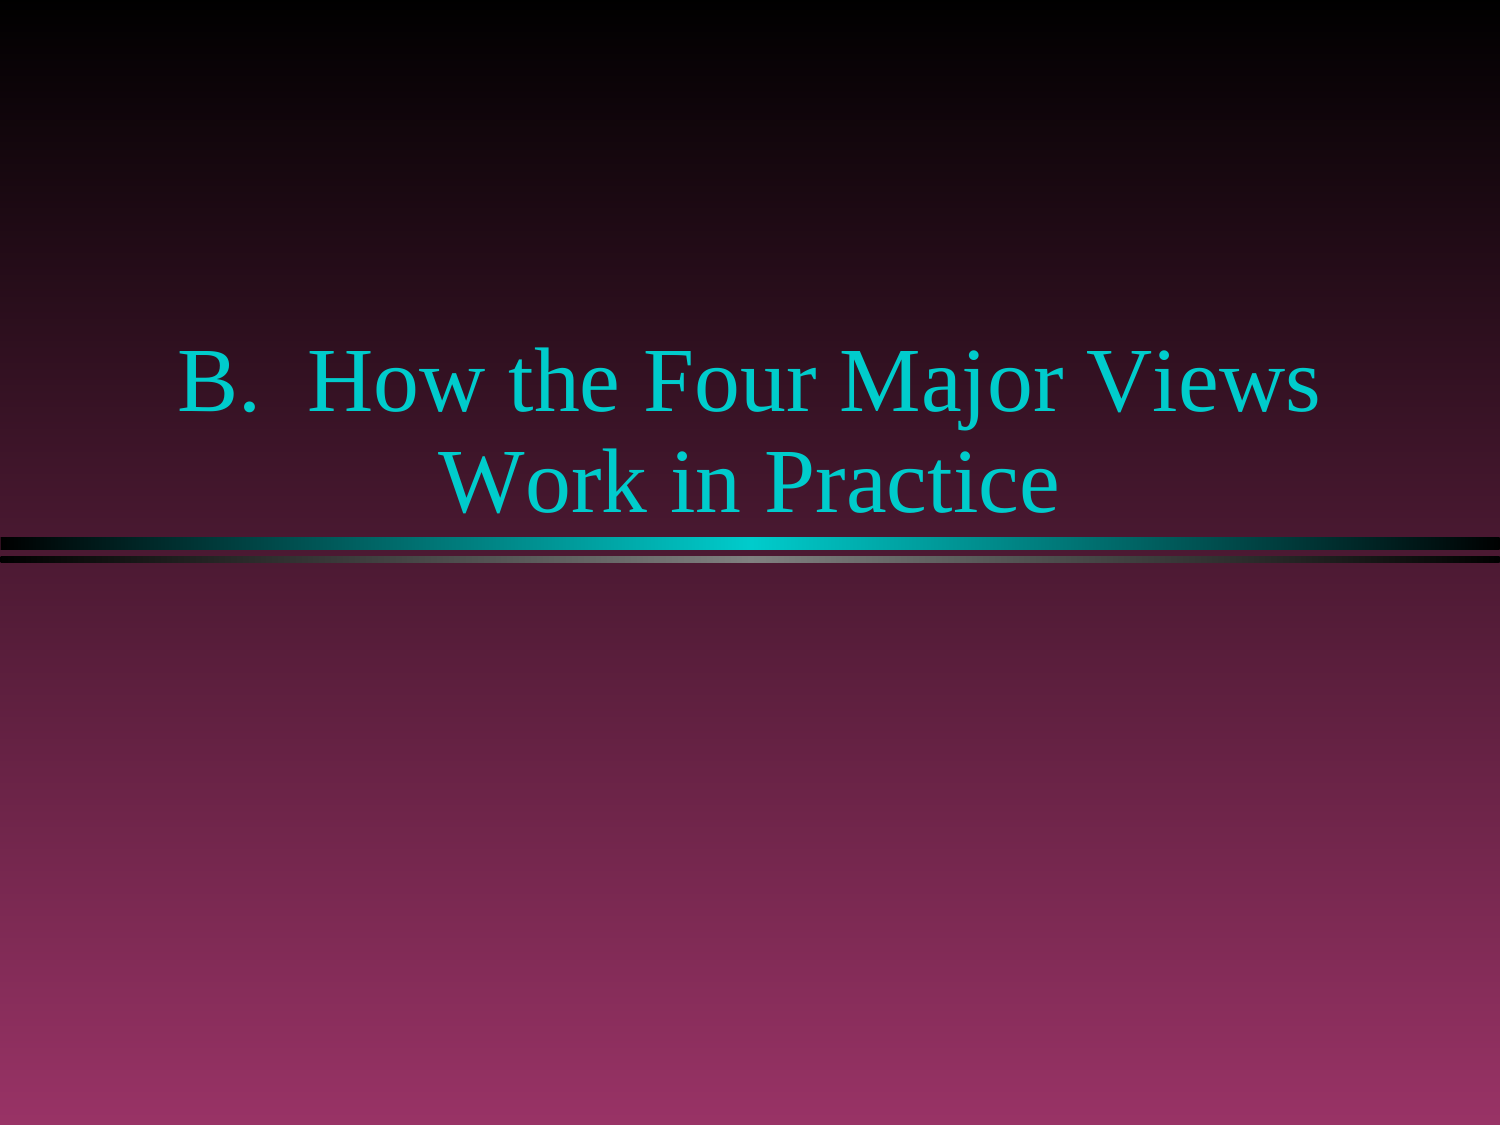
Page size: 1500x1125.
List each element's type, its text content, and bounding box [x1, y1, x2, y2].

title B. How the Four Major Views Work in Practice [118, 321, 1382, 541]
